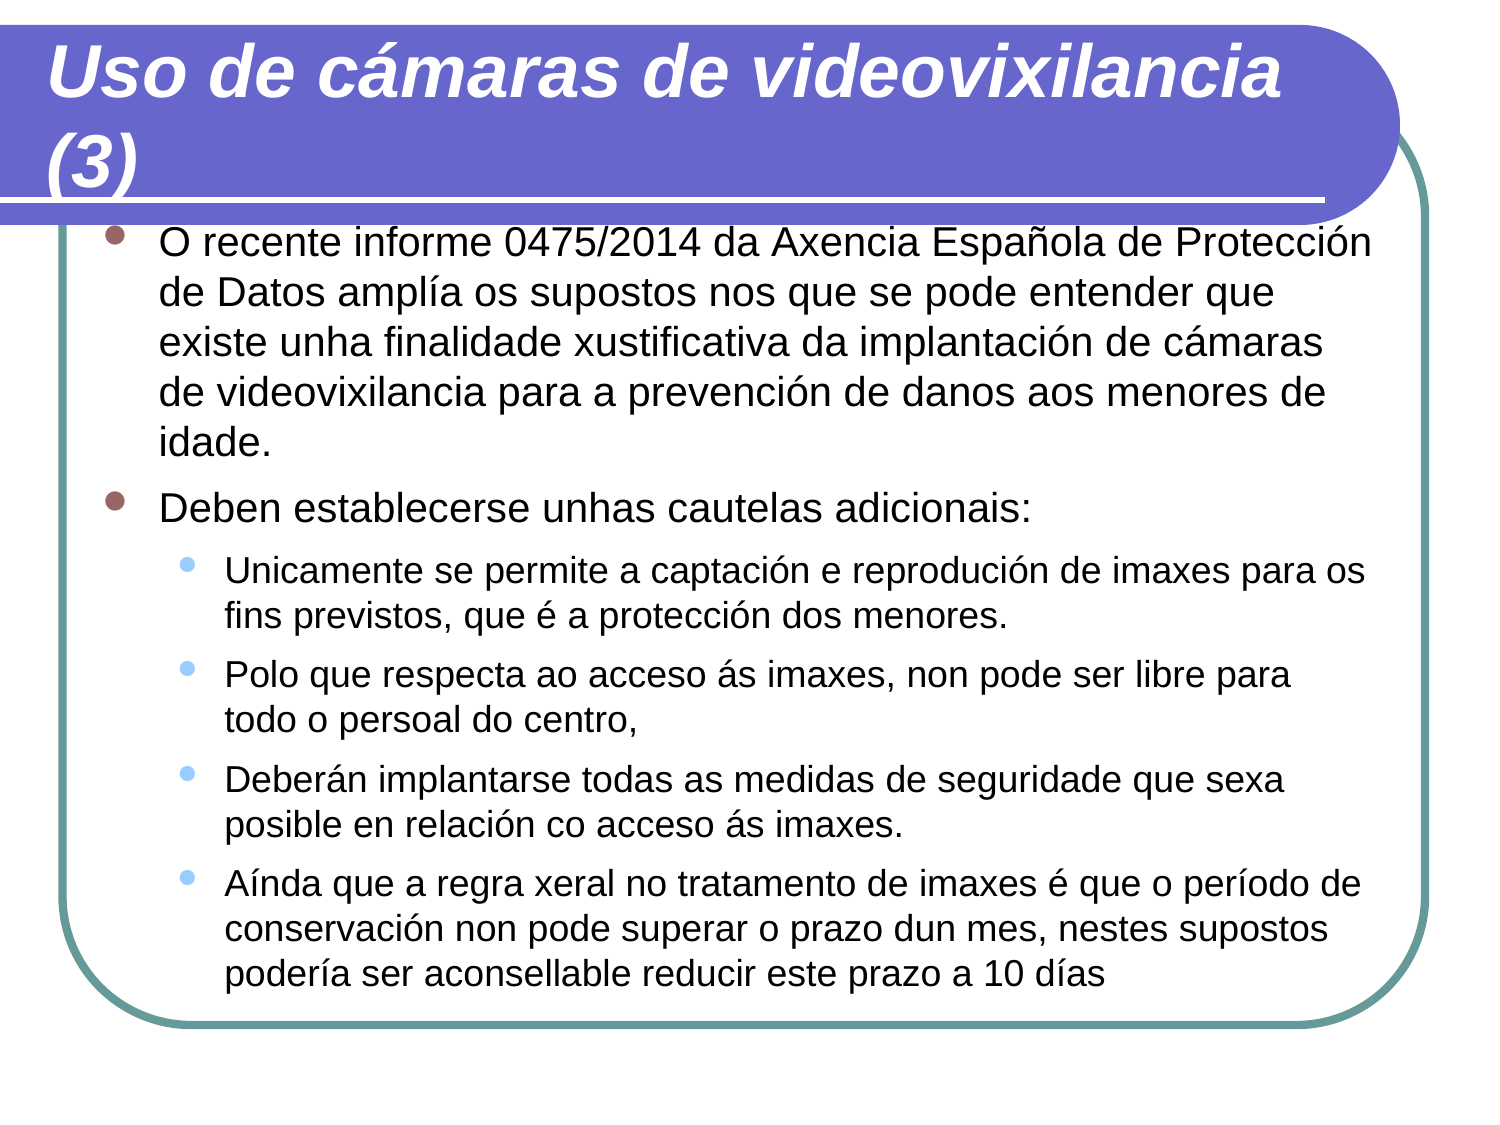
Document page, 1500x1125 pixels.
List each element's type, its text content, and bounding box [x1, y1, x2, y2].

title Uso de cámaras de videovixilancia (3) [31, 0, 1347, 226]
list O recente informe 0475/2014 da Axencia Española de Protección de Datos amplía os supostos nos que se pode entender que existe unha finalidade xustificativa da implantación de cámaras de videovixilancia para a prevención de danos aos menores de idade. Deben establecerse unhas cautelas adicionais: Unicamente se permite a captación e reprodución de imaxes para os fins previstos, que é a protección dos menores. Polo que respecta ao acceso ás imaxes, non pode ser libre para todo o persoal do centro, Deberán implantarse todas as medidas de seguridade que sexa posible en relación co acceso ás imaxes. Aínda que a regra xeral no tratamento de imaxes é que o período de conservación non pode superar o prazo dun mes, nestes supostos podería ser aconsellable reducir este prazo a 10 días [87, 206, 1388, 1002]
